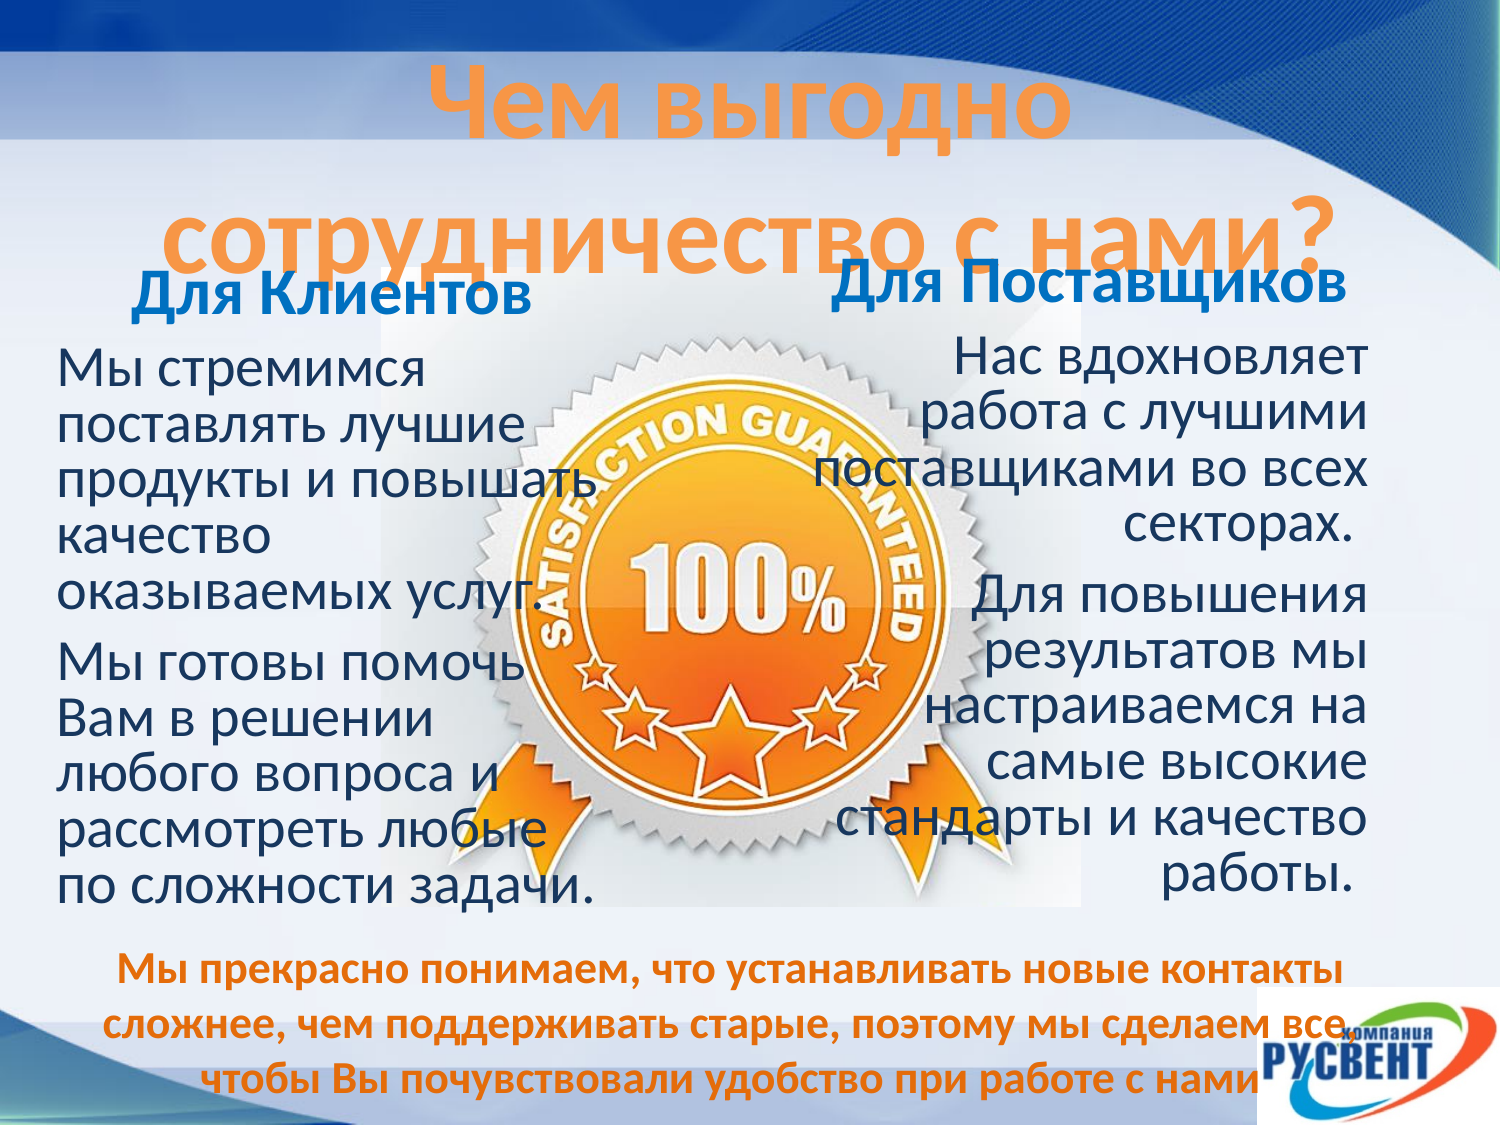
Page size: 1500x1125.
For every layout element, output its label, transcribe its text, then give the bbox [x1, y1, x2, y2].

title Чем выгодно сотрудничество с нами? [17, 19, 1483, 233]
list Для Поставщиков Нас вдохновляет работа с лучшими поставщиками во всех секторах. Для повышения результатов мы настраиваемся на самые высокие стандарты и качество работы. [797, 243, 1426, 953]
text_box Мы прекрасно понимаем, что устанавливать новые контакты сложнее, чем поддерживать старые, поэтому мы сделаем все, чтобы Вы почувствовали удобство при работе с нами [82, 930, 1379, 1113]
list Для Клиентов Мы стремимся поставлять лучшие продукты и повышать качество оказываемых услуг. Мы готовы помочь Вам в решении любого вопроса и рассмотреть любые по сложности задачи. [41, 255, 632, 965]
picture [1257, 987, 1500, 1125]
picture [632, 267, 797, 907]
